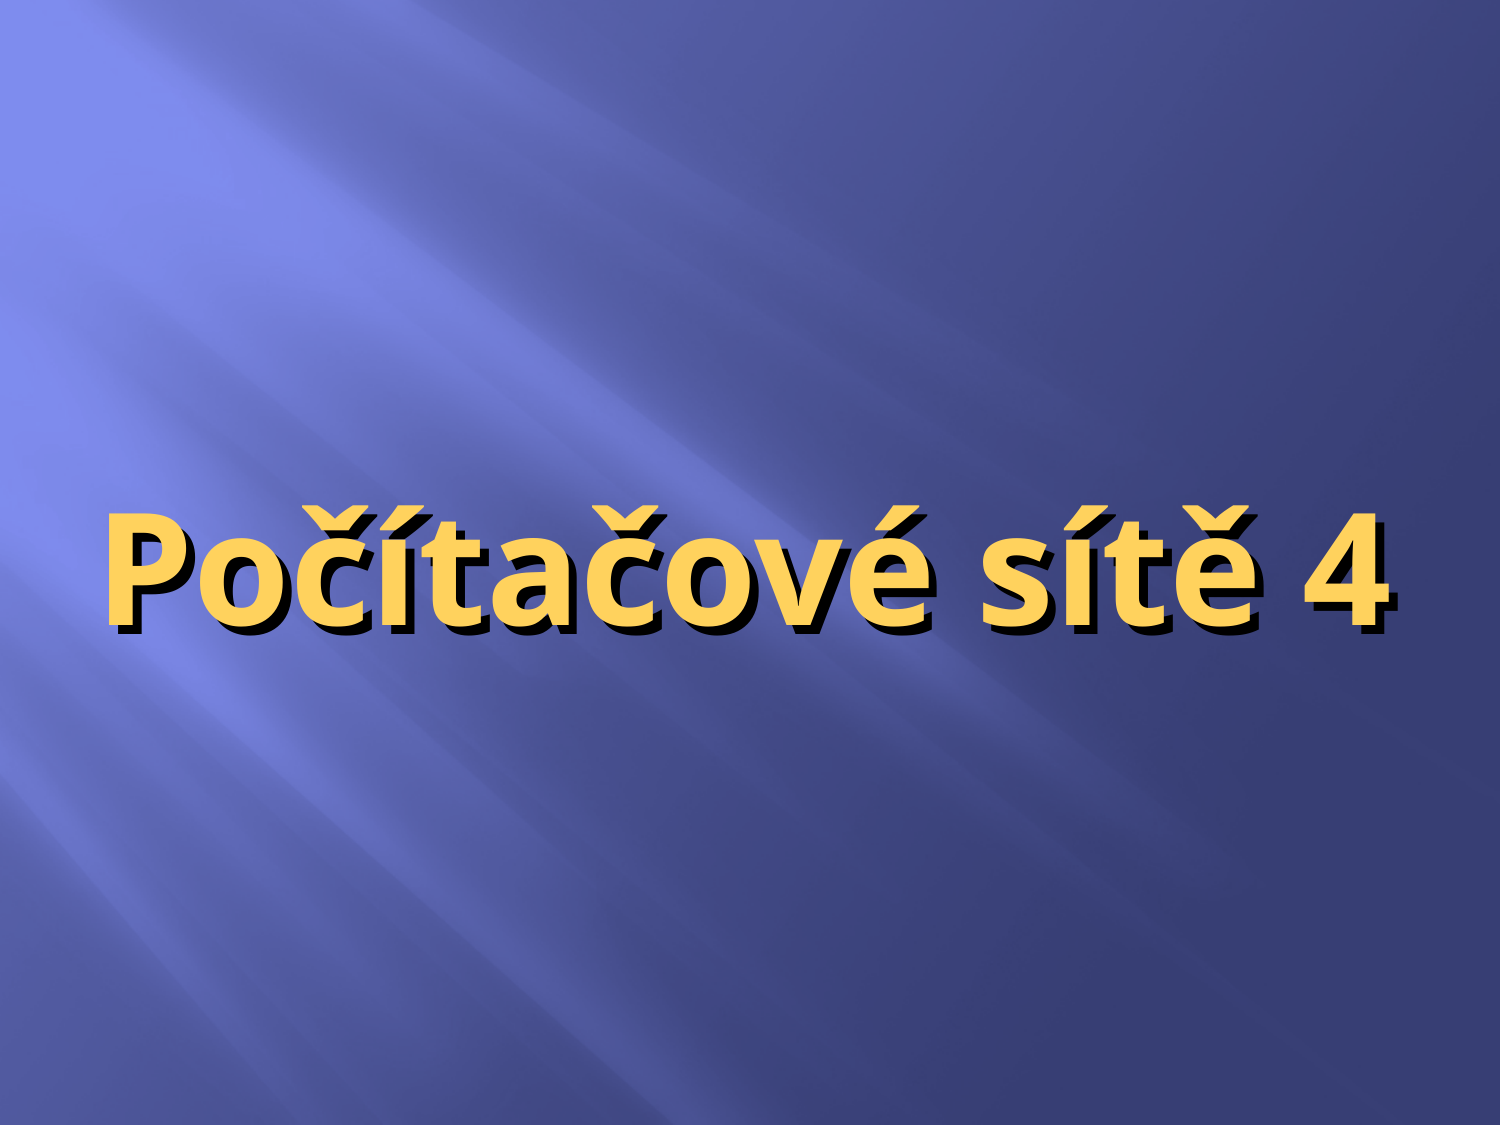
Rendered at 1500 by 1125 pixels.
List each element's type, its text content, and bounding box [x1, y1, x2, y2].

title Počítačové sítě 4 [17, 385, 1471, 657]
